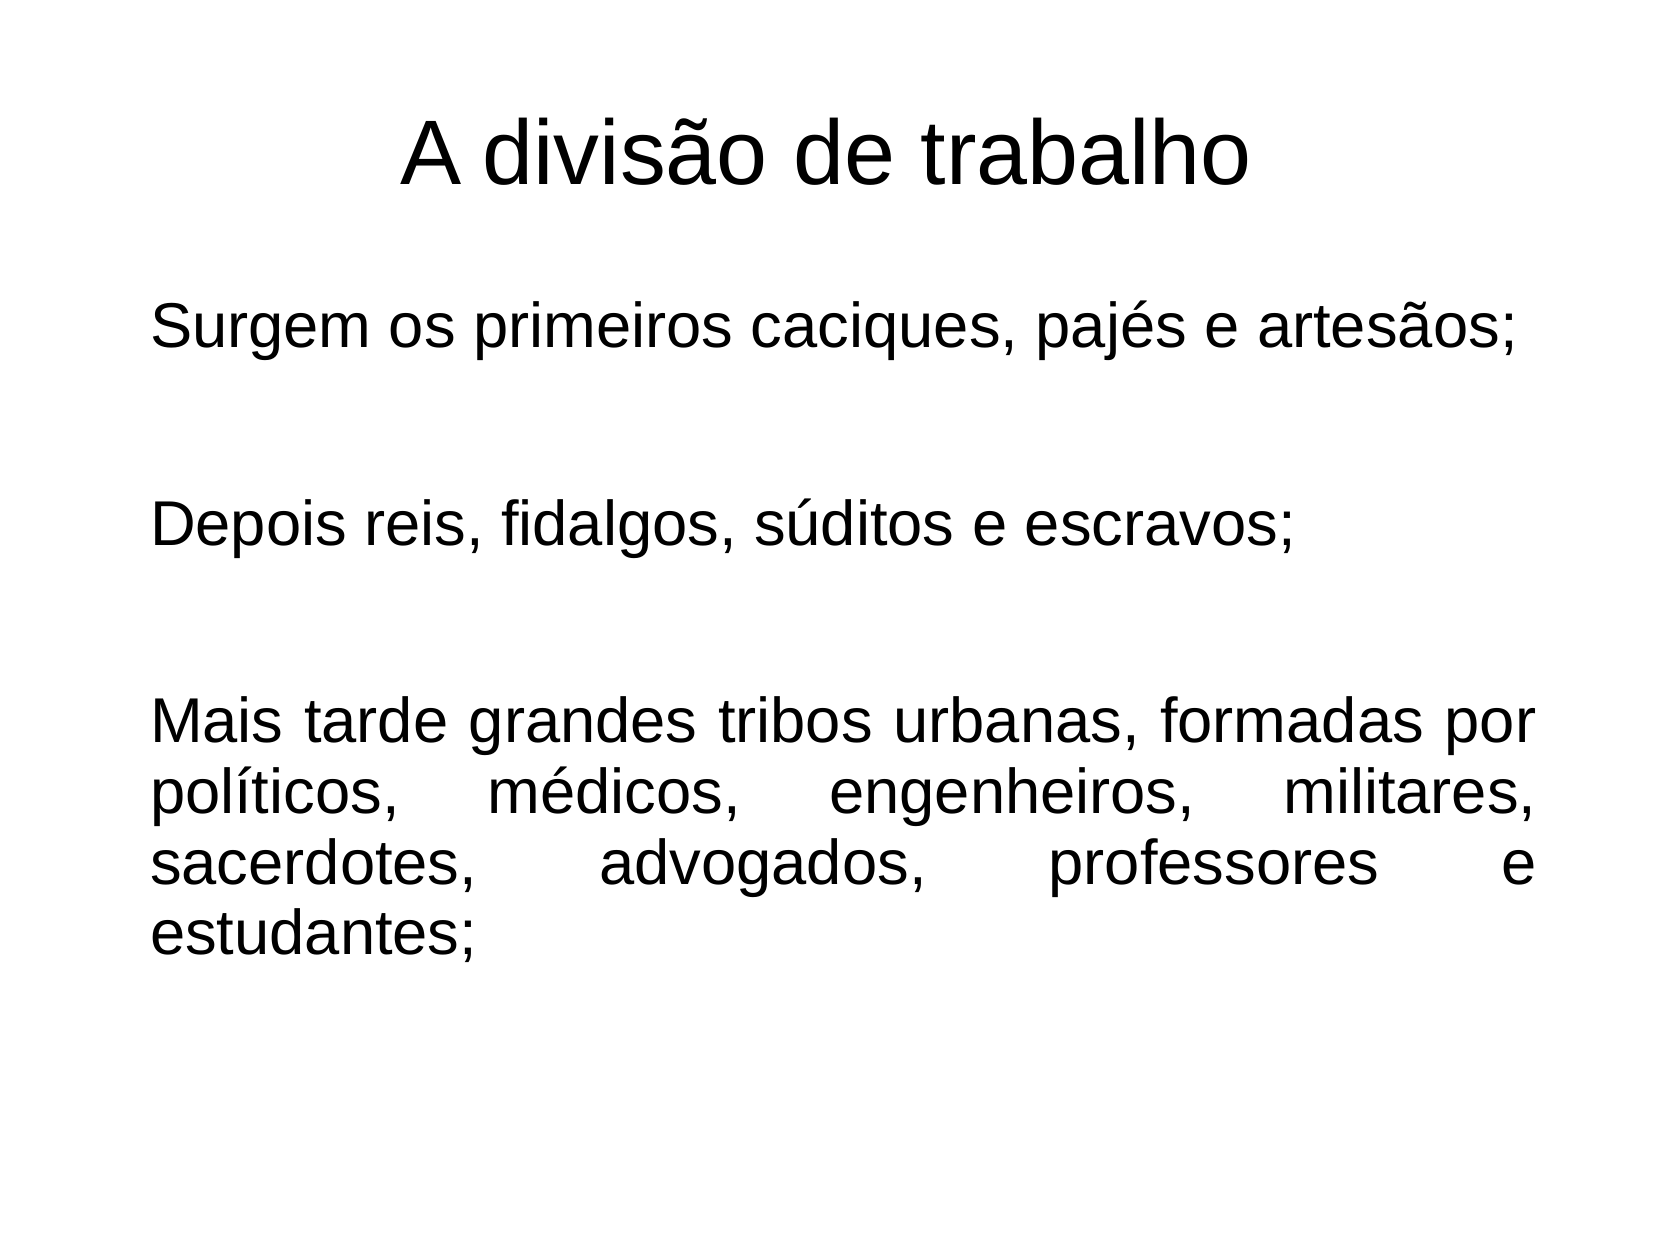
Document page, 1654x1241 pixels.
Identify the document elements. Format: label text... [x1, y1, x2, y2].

list Surgem os primeiros caciques, pajés e artesãos; Depois reis, fidalgos, súditos e escravos; Mais tarde grandes tribos urbanas, formadas por políticos, médicos, engenheiros, militares, sacerdotes, advogados, professores e estudantes; [82, 290, 1538, 1010]
title A divisão de trabalho [82, 49, 1571, 257]
